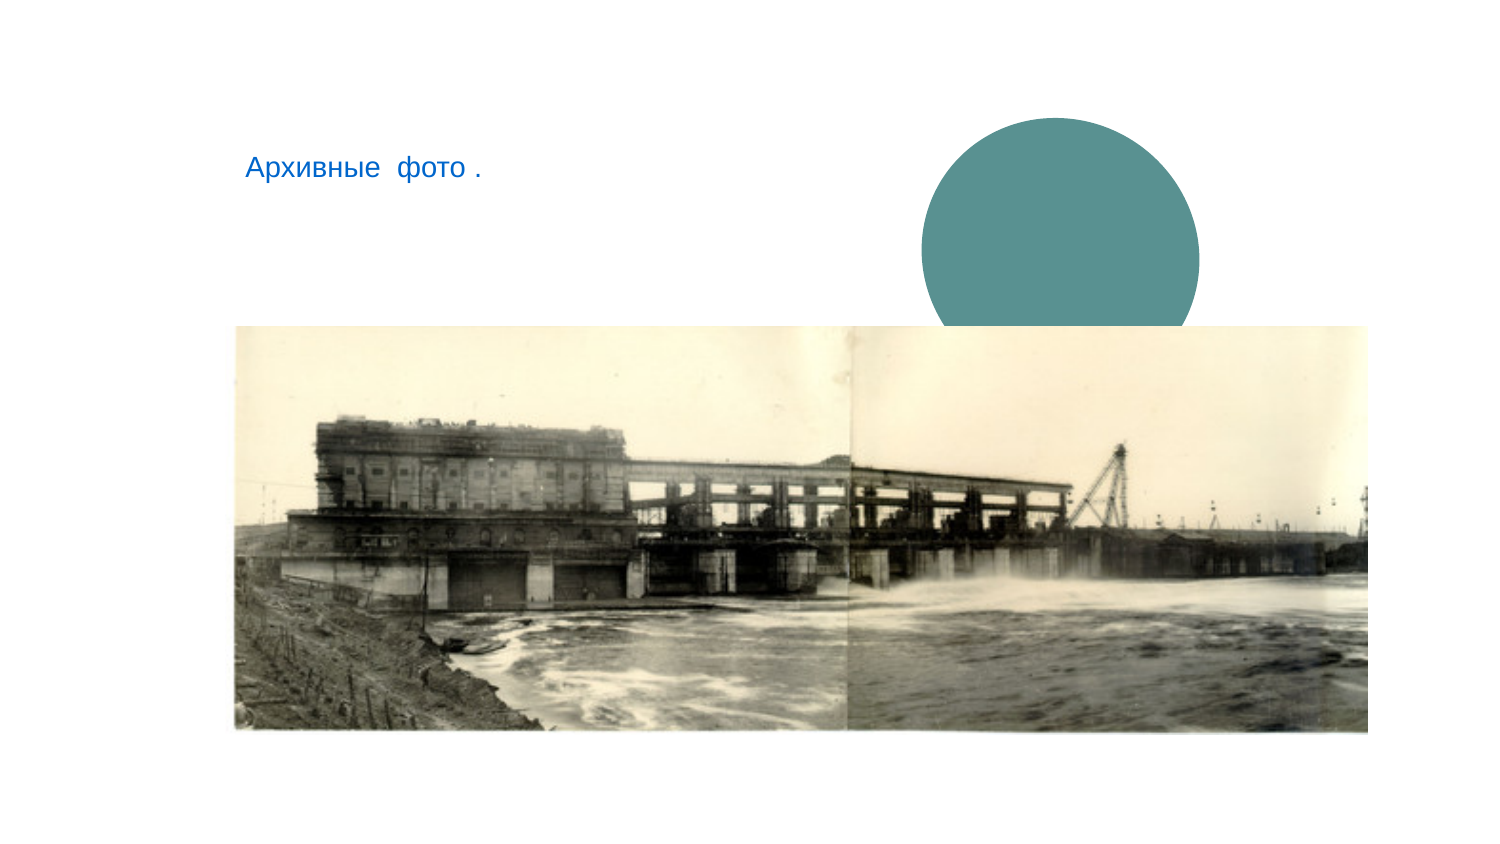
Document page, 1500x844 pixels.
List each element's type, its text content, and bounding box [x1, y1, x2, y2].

picture [225, 326, 1368, 735]
title Архивные фото . [213, 98, 1368, 263]
list [213, 326, 1368, 744]
